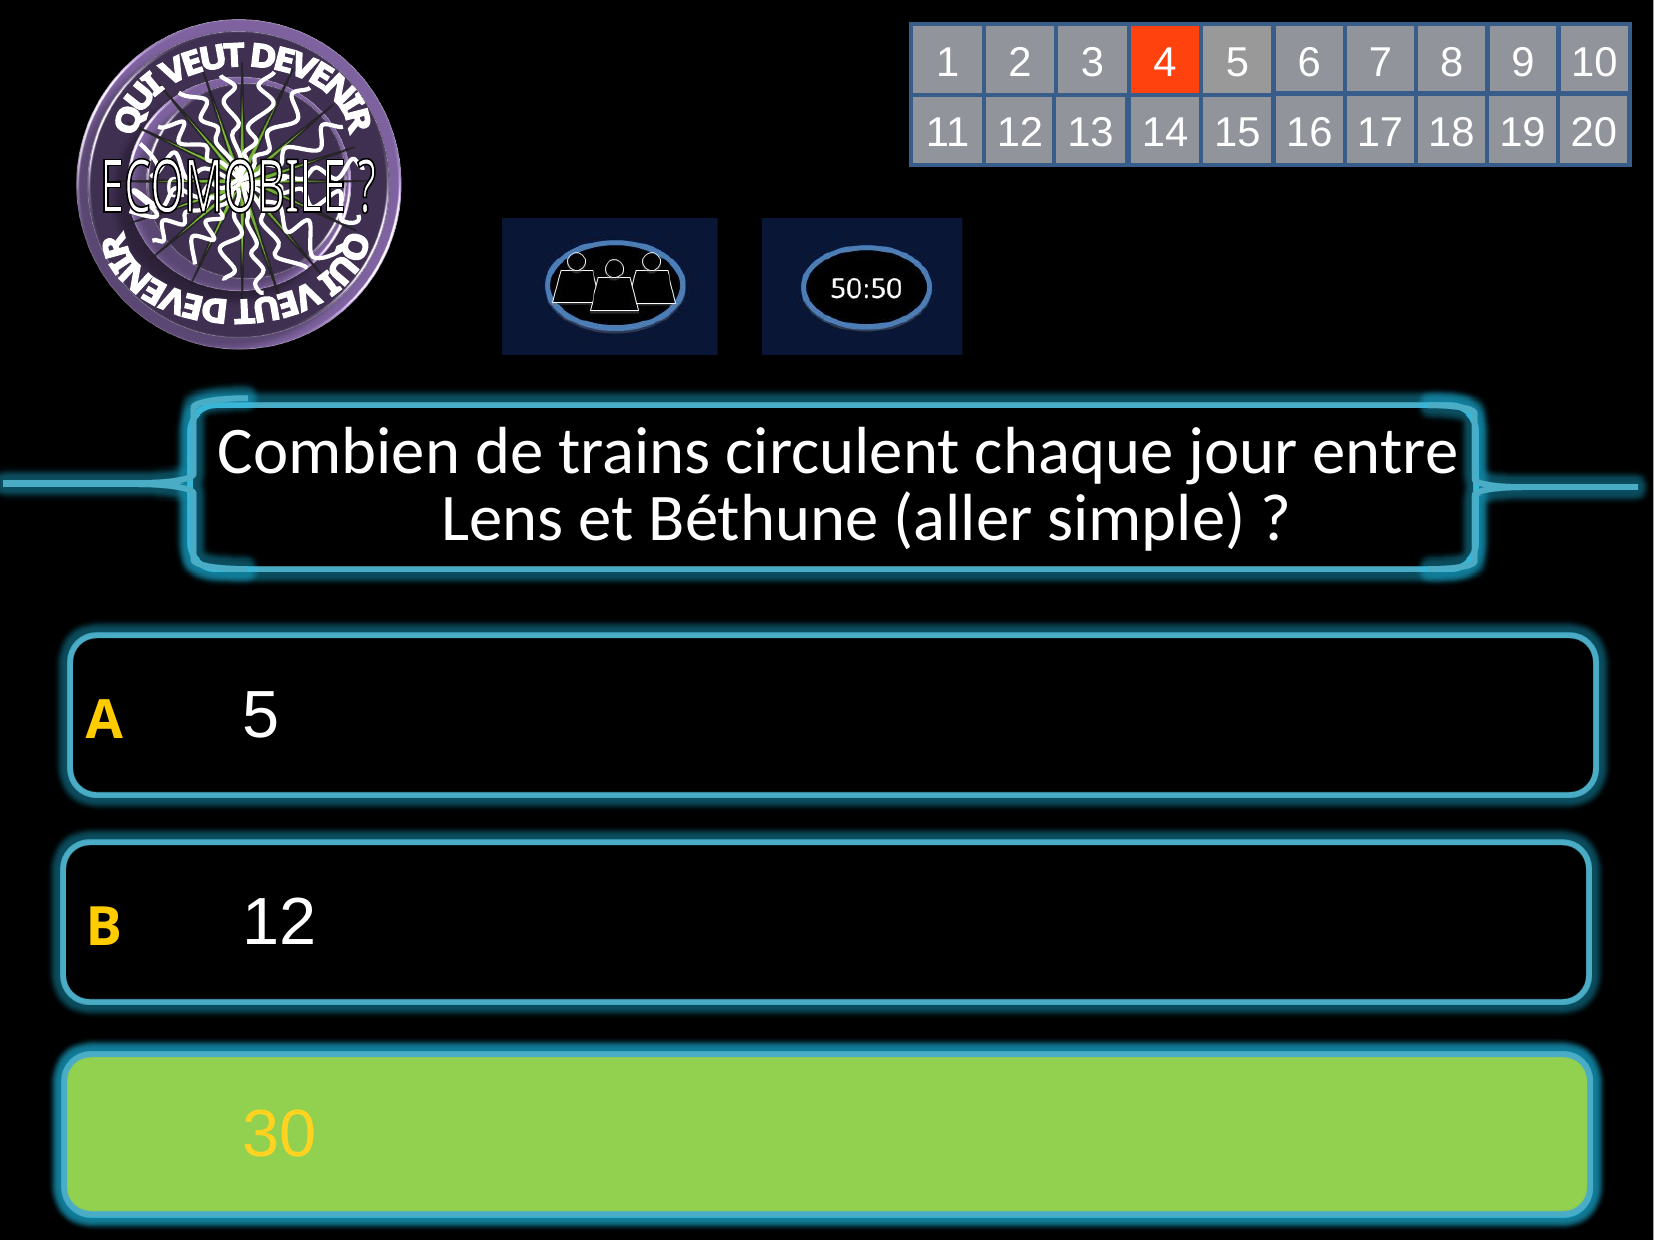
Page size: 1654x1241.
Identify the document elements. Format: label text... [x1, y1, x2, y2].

text_box 16 [1273, 93, 1345, 166]
text_box 14 [1128, 94, 1201, 166]
picture [53, 18, 402, 370]
picture [44, 1034, 1610, 1235]
text_box 2 [983, 24, 1056, 94]
text_box 19 [1486, 93, 1558, 166]
text_box 17 [1345, 93, 1415, 166]
text_box 5 [1201, 24, 1273, 94]
list 5 [171, 643, 1571, 786]
list 12 [171, 850, 1571, 993]
text_box 7 [1344, 24, 1416, 93]
text_box 1 [911, 24, 983, 94]
list 30 [171, 1062, 1571, 1205]
text_box 4 [1128, 24, 1201, 94]
picture [50, 615, 1616, 815]
text_box 9 [1487, 24, 1558, 93]
text_box 13 [1054, 94, 1127, 166]
picture [0, 377, 1654, 591]
text_box 15 [1201, 94, 1273, 166]
text_box 12 [983, 94, 1054, 166]
text_box 18 [1415, 93, 1486, 166]
title Combien de trains circulent chaque jour entre Lens et Béthune (aller simple) ? [200, 407, 1477, 573]
text_box 6 [1273, 24, 1344, 93]
text_box 3 [1056, 24, 1128, 95]
picture [43, 822, 1609, 1022]
text_box 20 [1558, 93, 1630, 166]
text_box 8 [1416, 24, 1487, 93]
text_box 10 [1558, 24, 1630, 93]
text_box 11 [911, 94, 983, 166]
